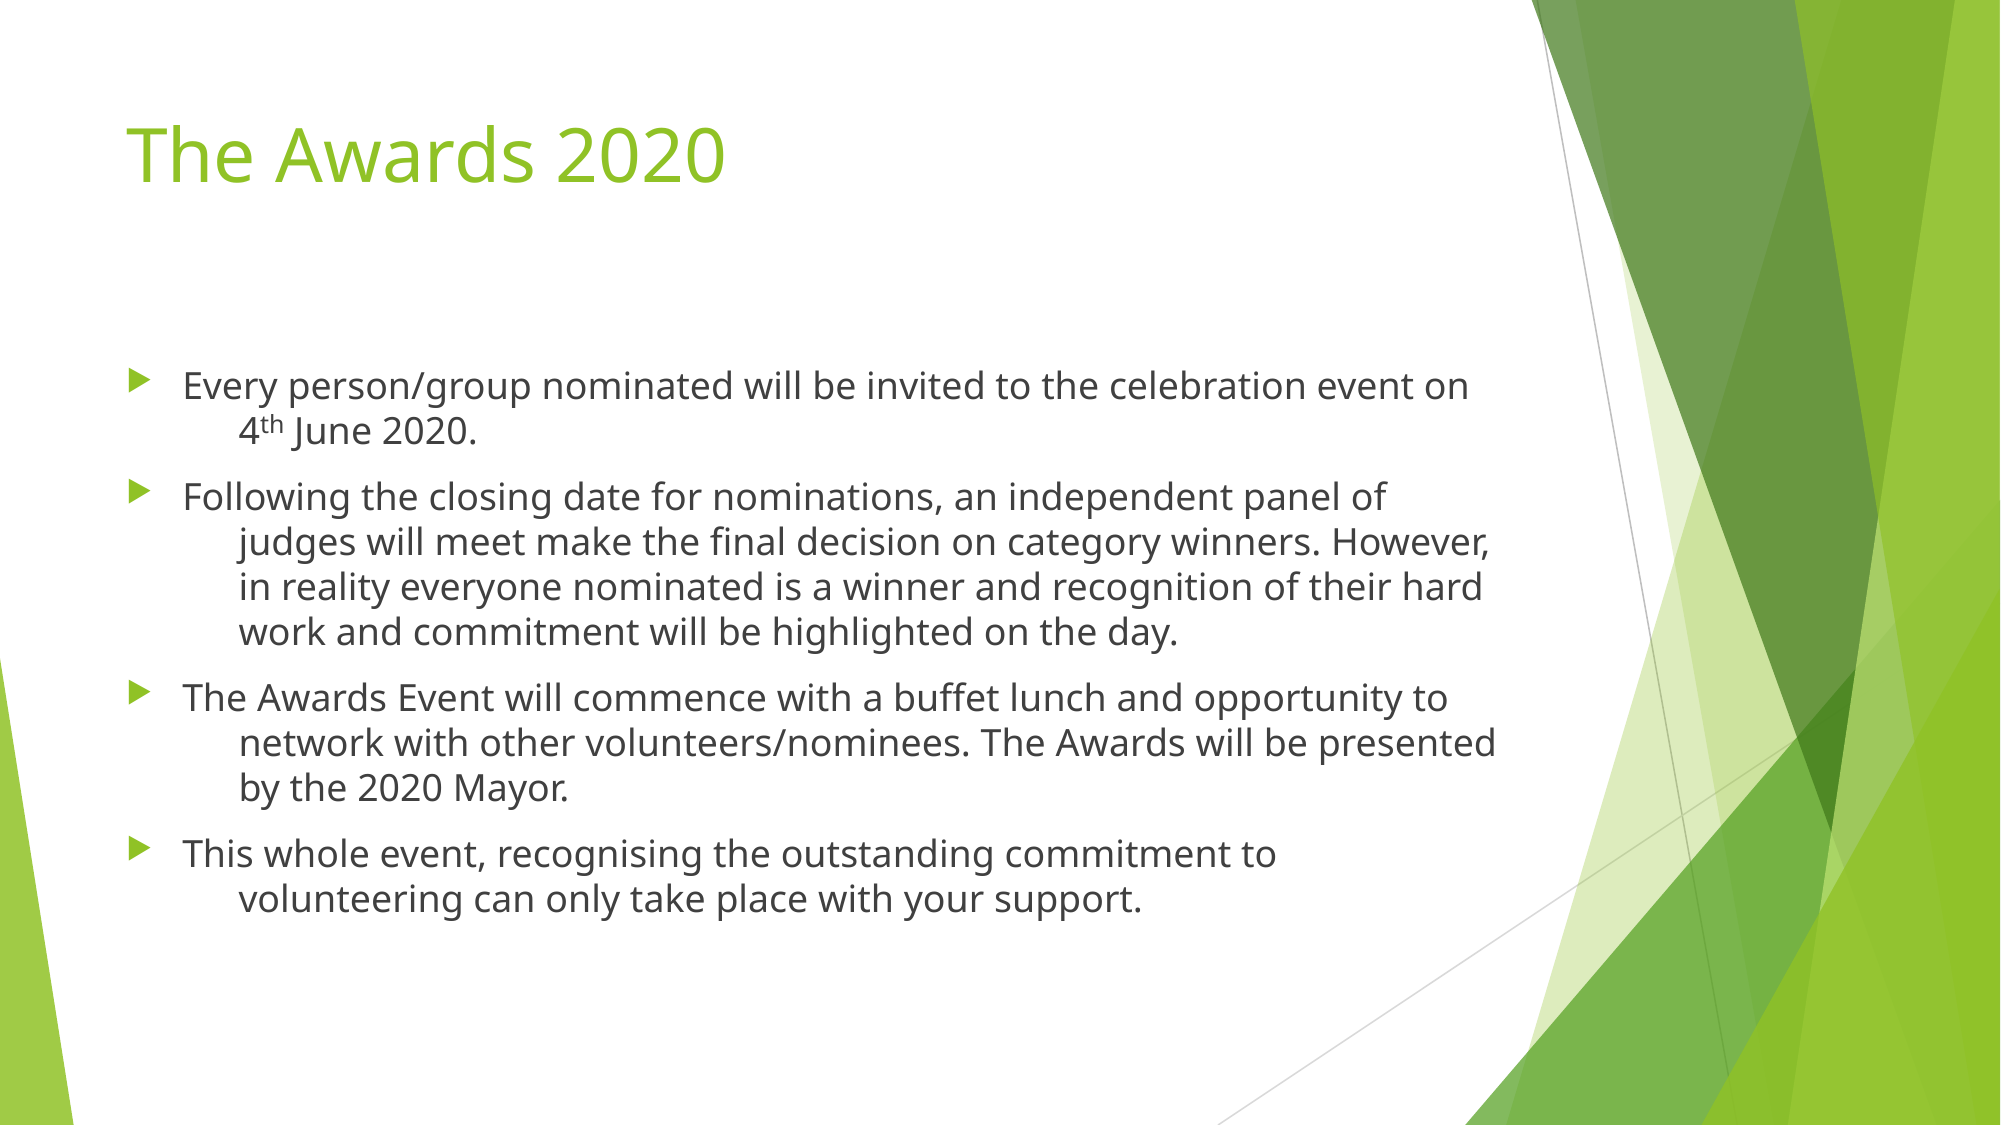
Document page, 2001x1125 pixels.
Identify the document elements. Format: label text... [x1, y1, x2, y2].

list Every person/group nominated will be invited to the celebration event on 4th June 2020. Following the closing date for nominations, an independent panel of judges will meet make the final decision on category winners. However, in reality everyone nominated is a winner and recognition of their hard work and commitment will be highlighted on the day. The Awards Event will commence with a buffet lunch and opportunity to network with other volunteers/nominees. The Awards will be presented by the 2020 Mayor. This whole event, recognising the outstanding commitment to volunteering can only take place with your support. [111, 354, 1522, 992]
title The Awards 2020 [111, 99, 1522, 317]
